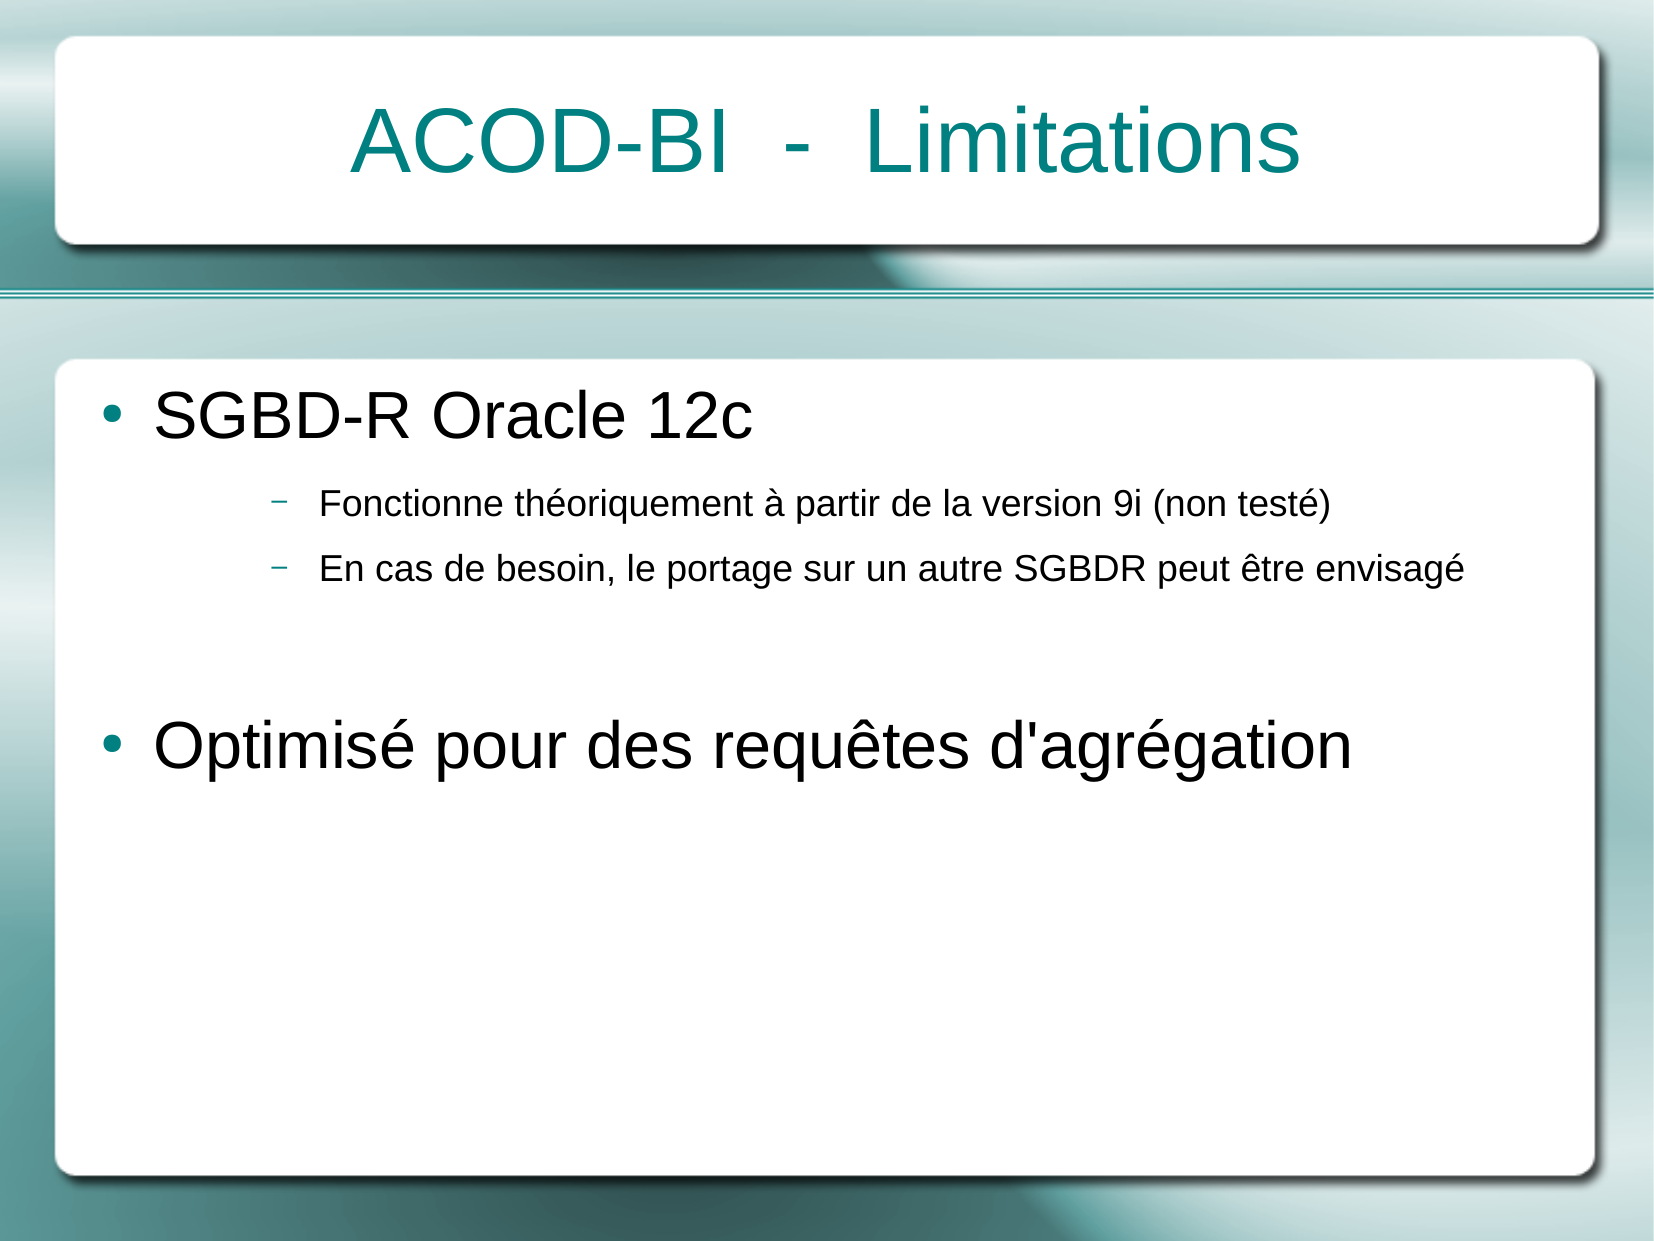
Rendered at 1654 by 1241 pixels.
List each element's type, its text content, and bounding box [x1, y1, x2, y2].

list SGBD-R Oracle 12c Fonctionne théoriquement à partir de la version 9i (non testé) En cas de besoin, le portage sur un autre SGBDR peut être envisagé Optimisé pour des requêtes d'agrégation [82, 377, 1571, 1157]
title ACOD-BI - Limitations [82, 37, 1571, 245]
picture [0, 0, 1654, 1241]
